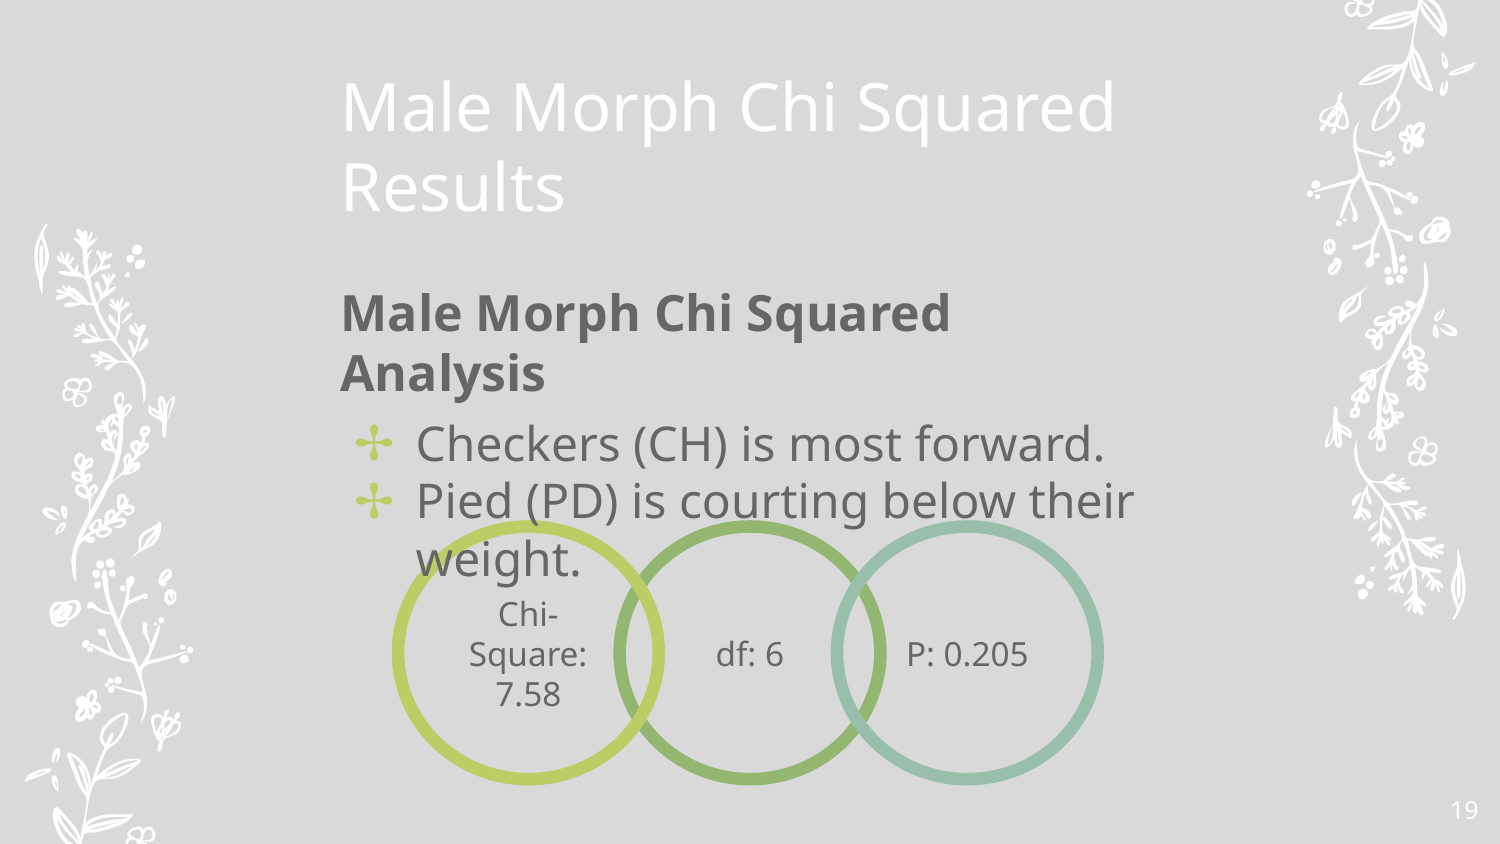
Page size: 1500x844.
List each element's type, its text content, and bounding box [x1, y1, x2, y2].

text_box Male Morph Chi Squared Analysis Checkers (CH) is most forward. Pied (PD) is courting below their weight. [325, 265, 1175, 501]
text_box df: 6 [639, 526, 859, 780]
text_box P: 0.205 [836, 526, 1098, 780]
text_box Chi-Square: 7.58 [398, 526, 659, 780]
slide_number <number> [1403, 779, 1494, 844]
title Male Morph Chi Squared Results [325, 99, 1175, 240]
